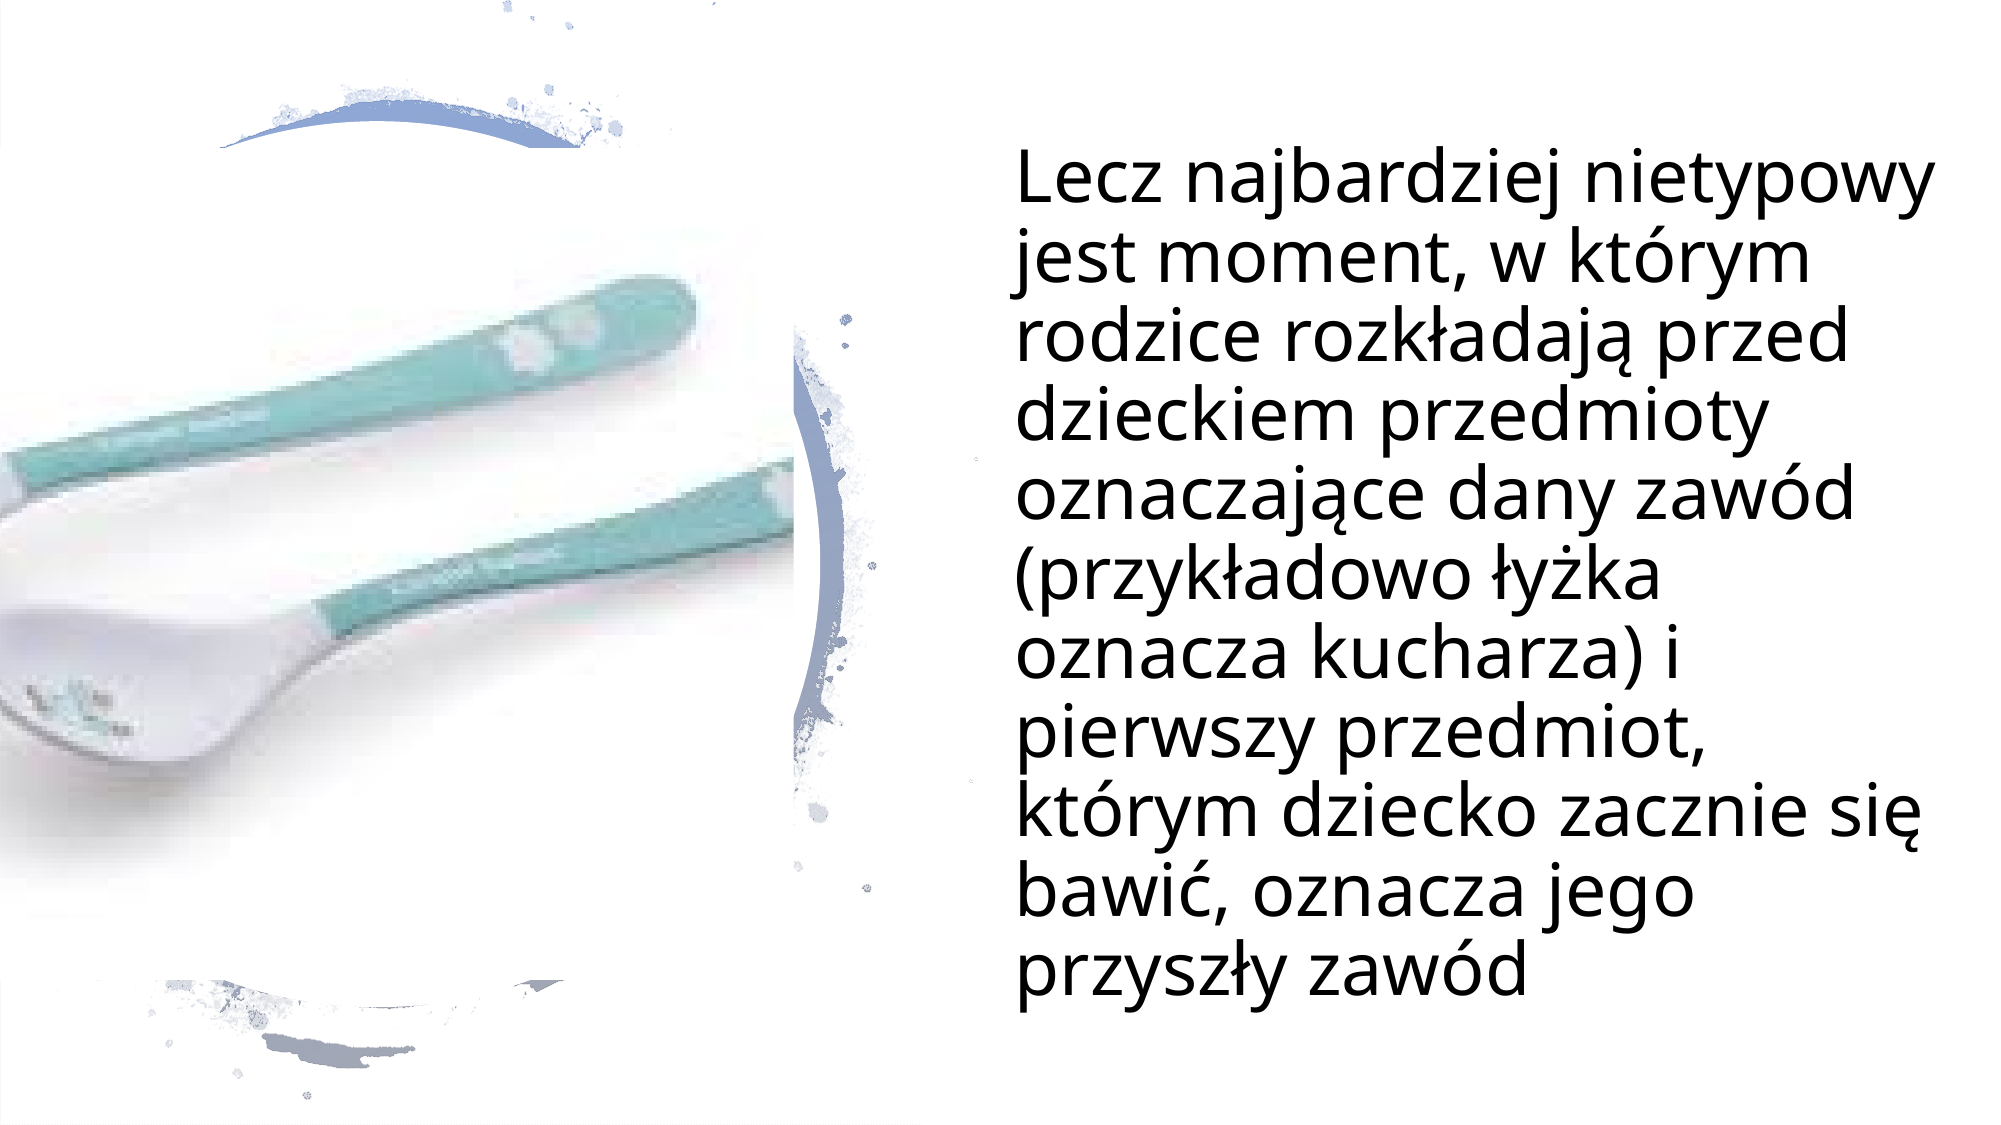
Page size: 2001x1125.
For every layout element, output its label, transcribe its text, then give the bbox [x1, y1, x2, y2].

text_box [794, 413, 821, 715]
text_box [225, 121, 530, 148]
text_box [224, 980, 531, 1008]
title Lecz najbardziej nietypowy jest moment, w którym rodzice rozkładają przed dzieckiem przedmioty oznaczające dany zawód (przykładowo łyżka oznacza kucharza) i pierwszy przedmiot, którym dziecko zacznie się bawić, oznacza jego przyszły zawód [999, 131, 1961, 1020]
picture [0, 0, 2000, 1125]
